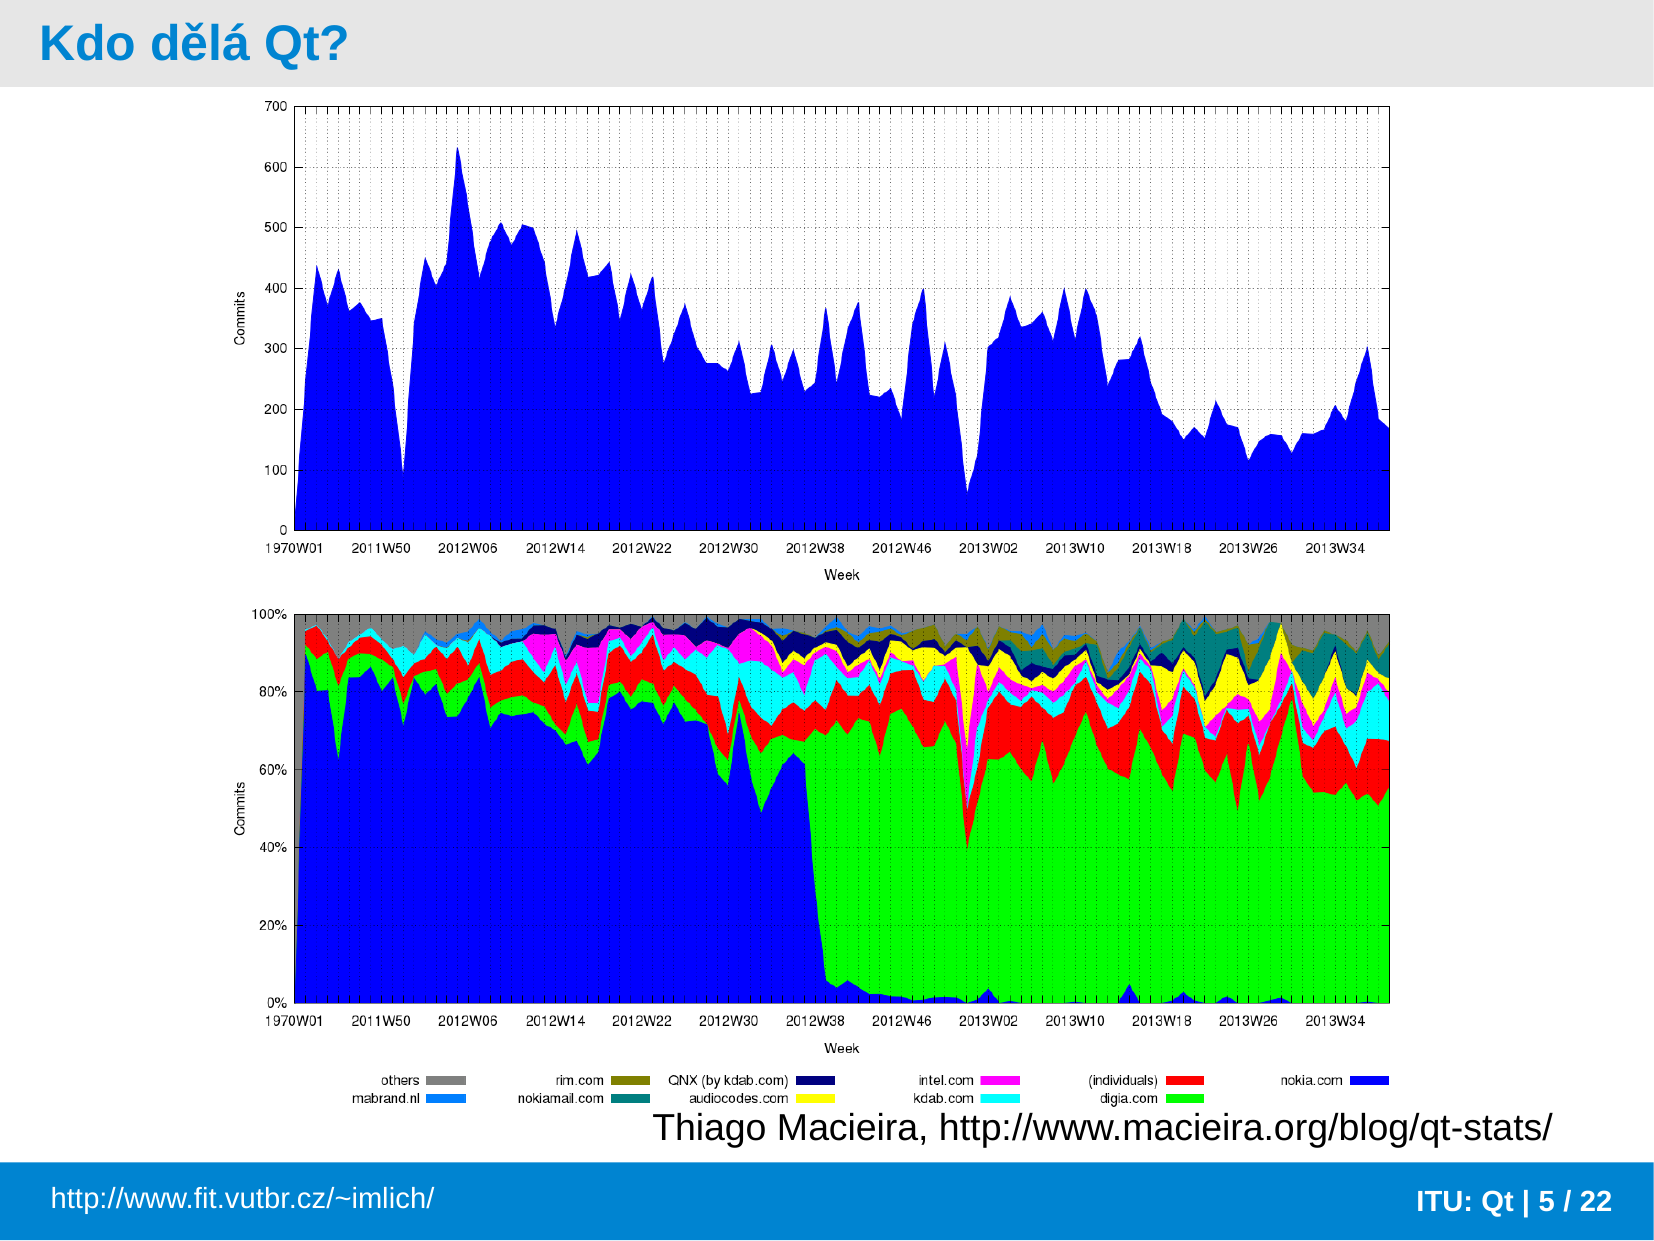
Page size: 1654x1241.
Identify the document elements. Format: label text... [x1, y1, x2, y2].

text_box Thiago Macieira, http://www.macieira.org/blog/qt-stats/ [637, 1099, 1651, 1161]
picture [226, 90, 1427, 1114]
title Kdo dělá Qt? [39, 5, 1615, 81]
